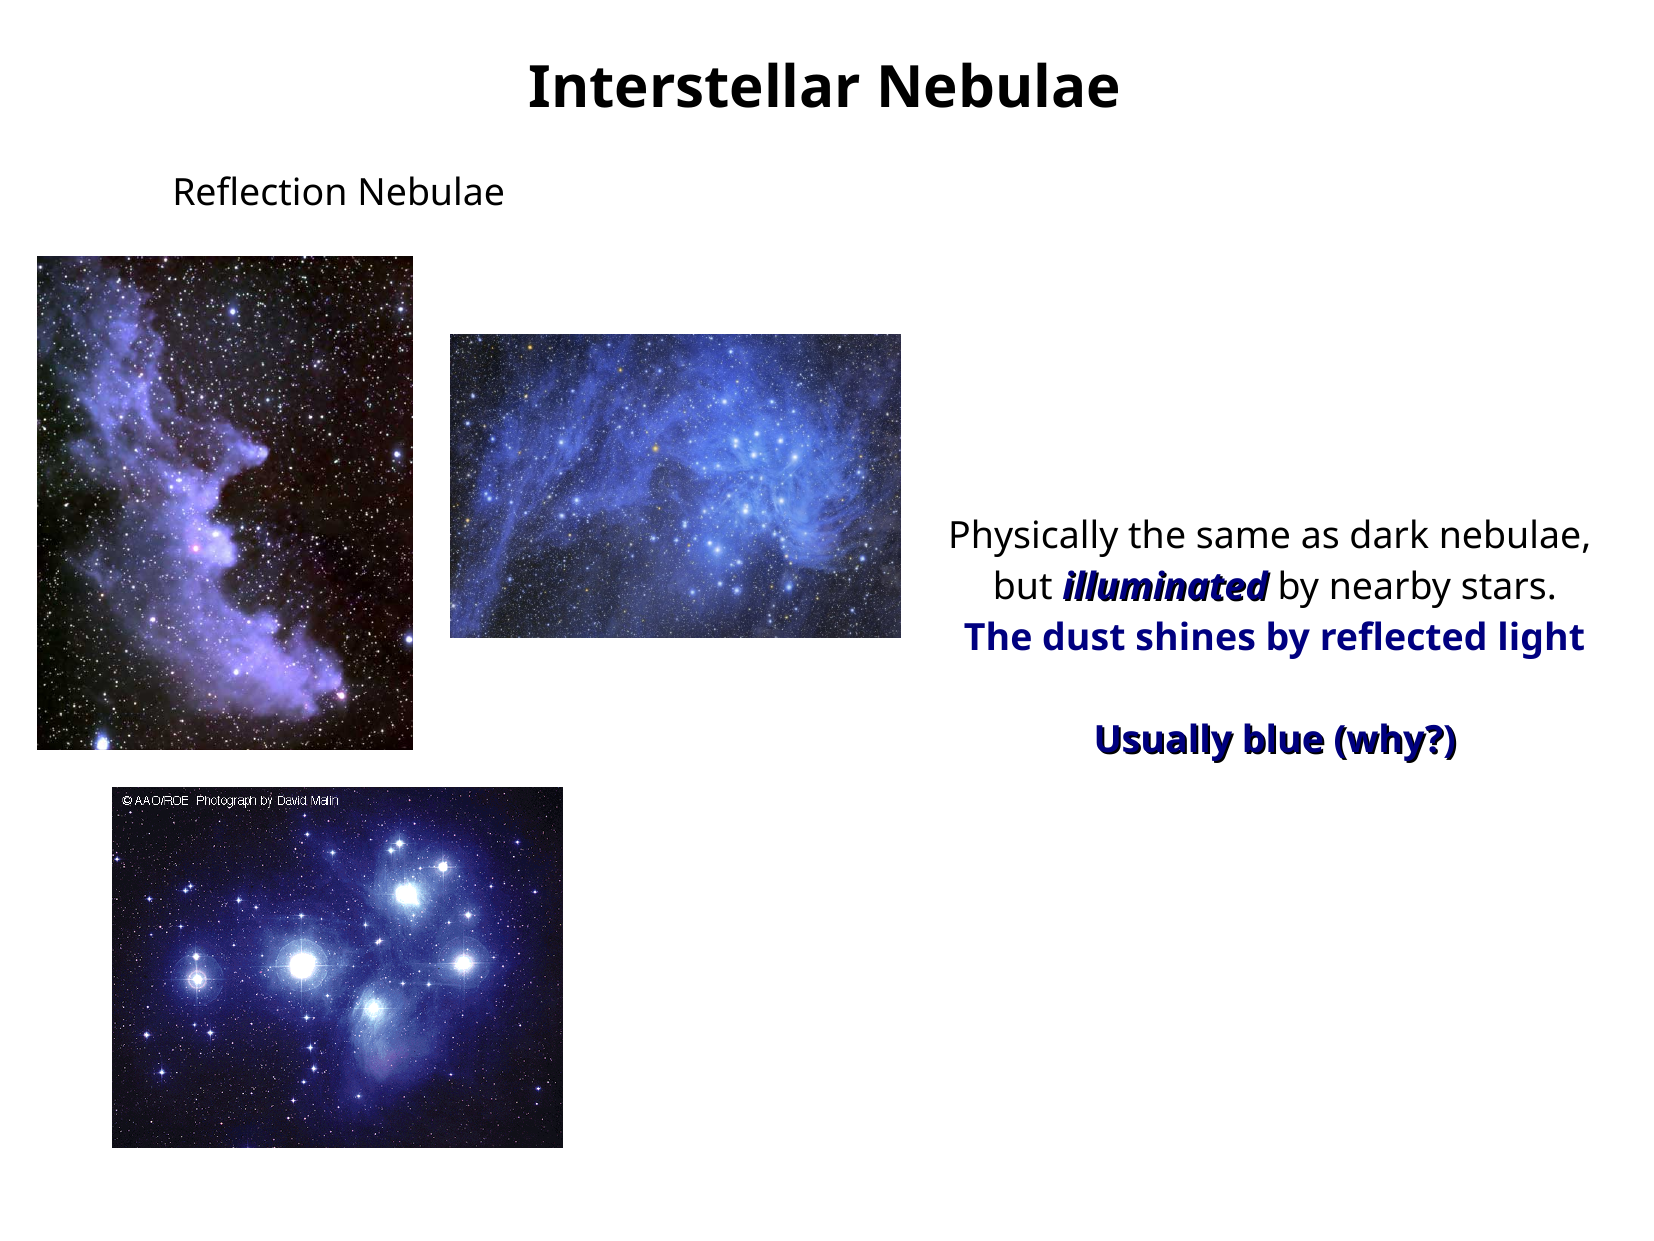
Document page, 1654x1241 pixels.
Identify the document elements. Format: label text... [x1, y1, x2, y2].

picture [450, 334, 901, 638]
text_box Reflection Nebulae [112, 157, 566, 226]
picture [37, 256, 413, 751]
picture [112, 787, 563, 1148]
text_box Physically the same as dark nebulae, but illuminated by nearby stars. The dust shines by reflected light Usually blue (why?) [900, 450, 1651, 857]
text_box Interstellar Nebulae [262, 37, 1388, 134]
